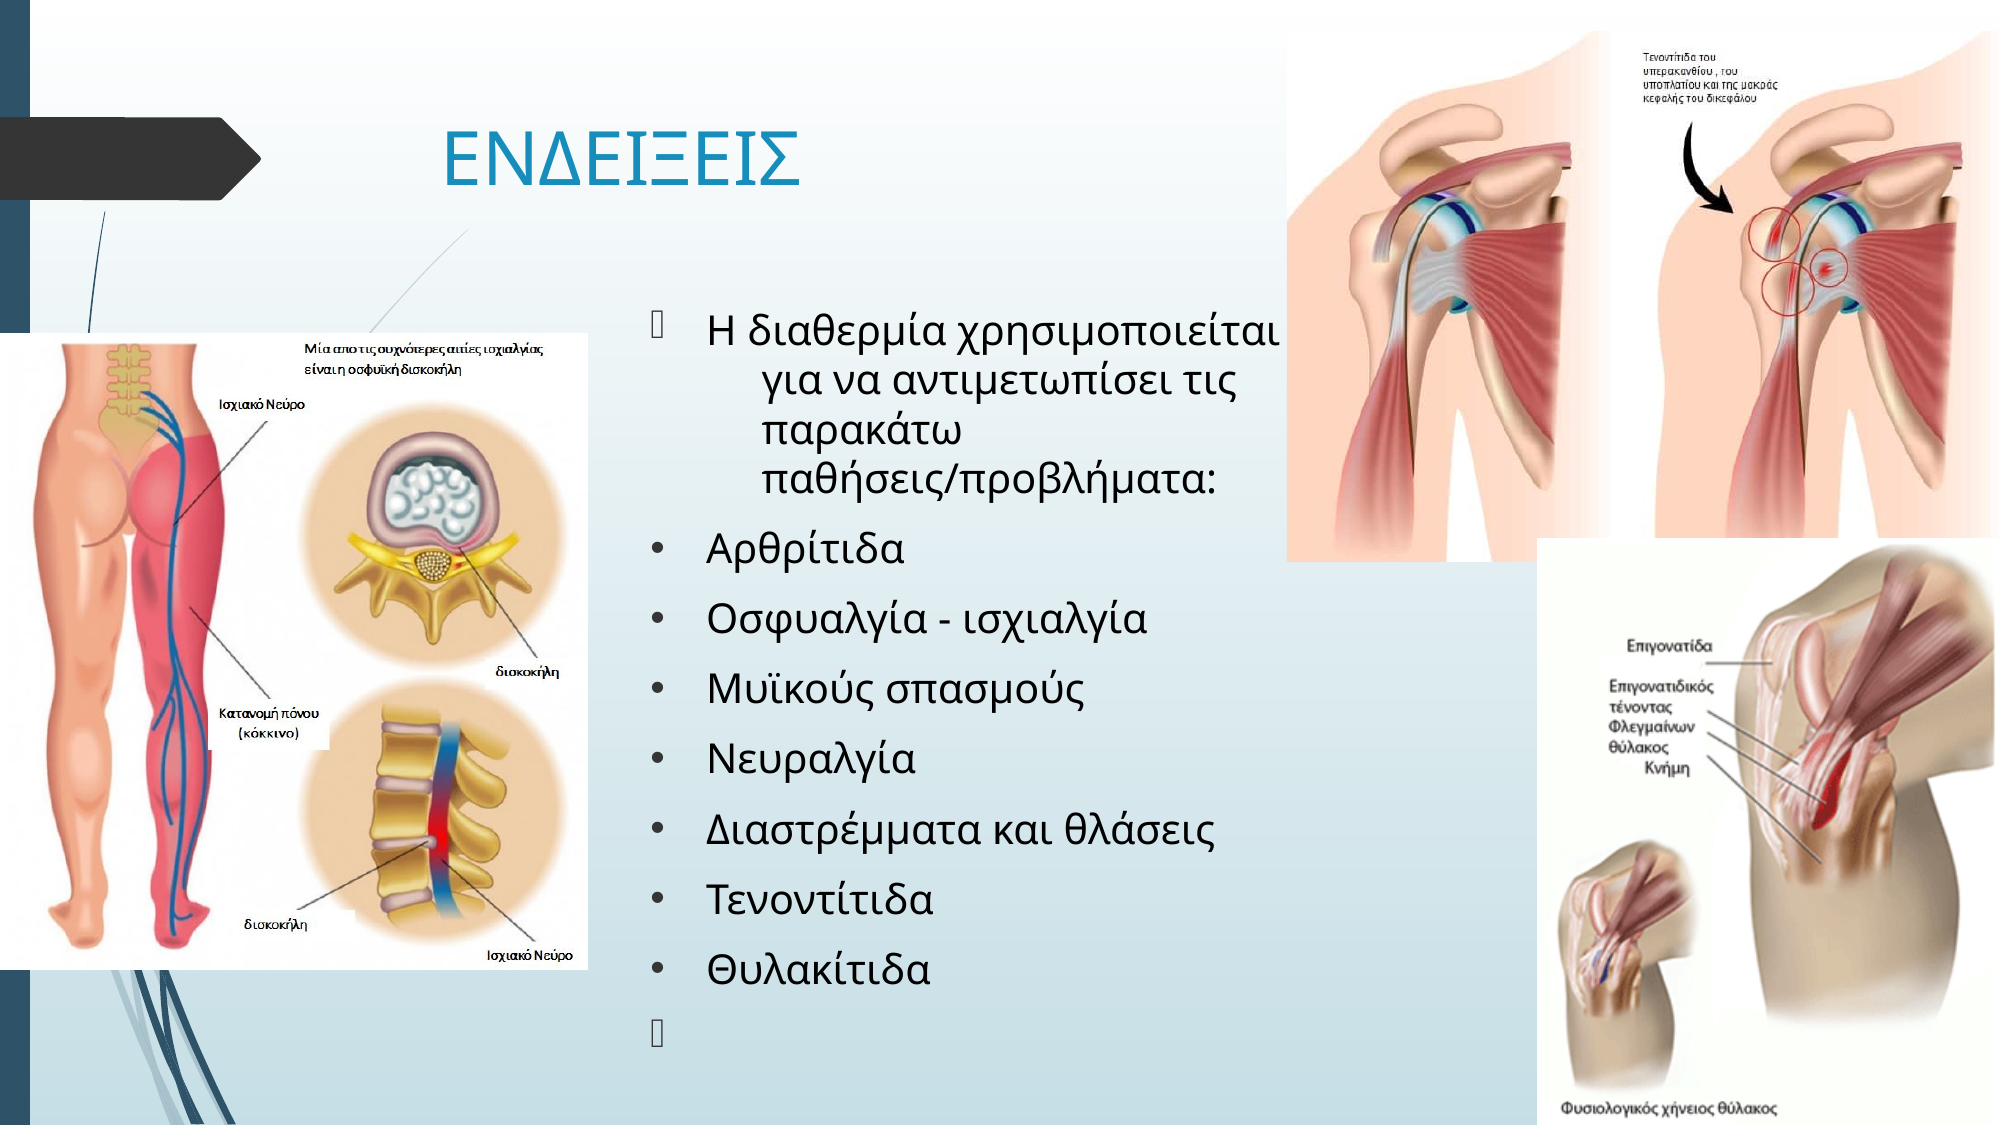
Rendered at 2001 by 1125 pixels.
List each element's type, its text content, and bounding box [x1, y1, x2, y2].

list Η διαθερμία χρησιμοποιείται για να αντιμετωπίσει τις παρακάτω παθήσεις/προβλήματα: Αρθρίτιδα Οσφυαλγία - ισχιαλγία Μυϊκούς σπασμούς Νευραλγία Διαστρέμματα και θλάσεις Τενοντίτιδα Θυλακίτιδα [635, 296, 1306, 1007]
picture [0, 333, 588, 970]
picture [1286, 31, 2000, 1125]
title ΕΝΔΕΙΞΕΙΣ [425, 102, 1888, 313]
